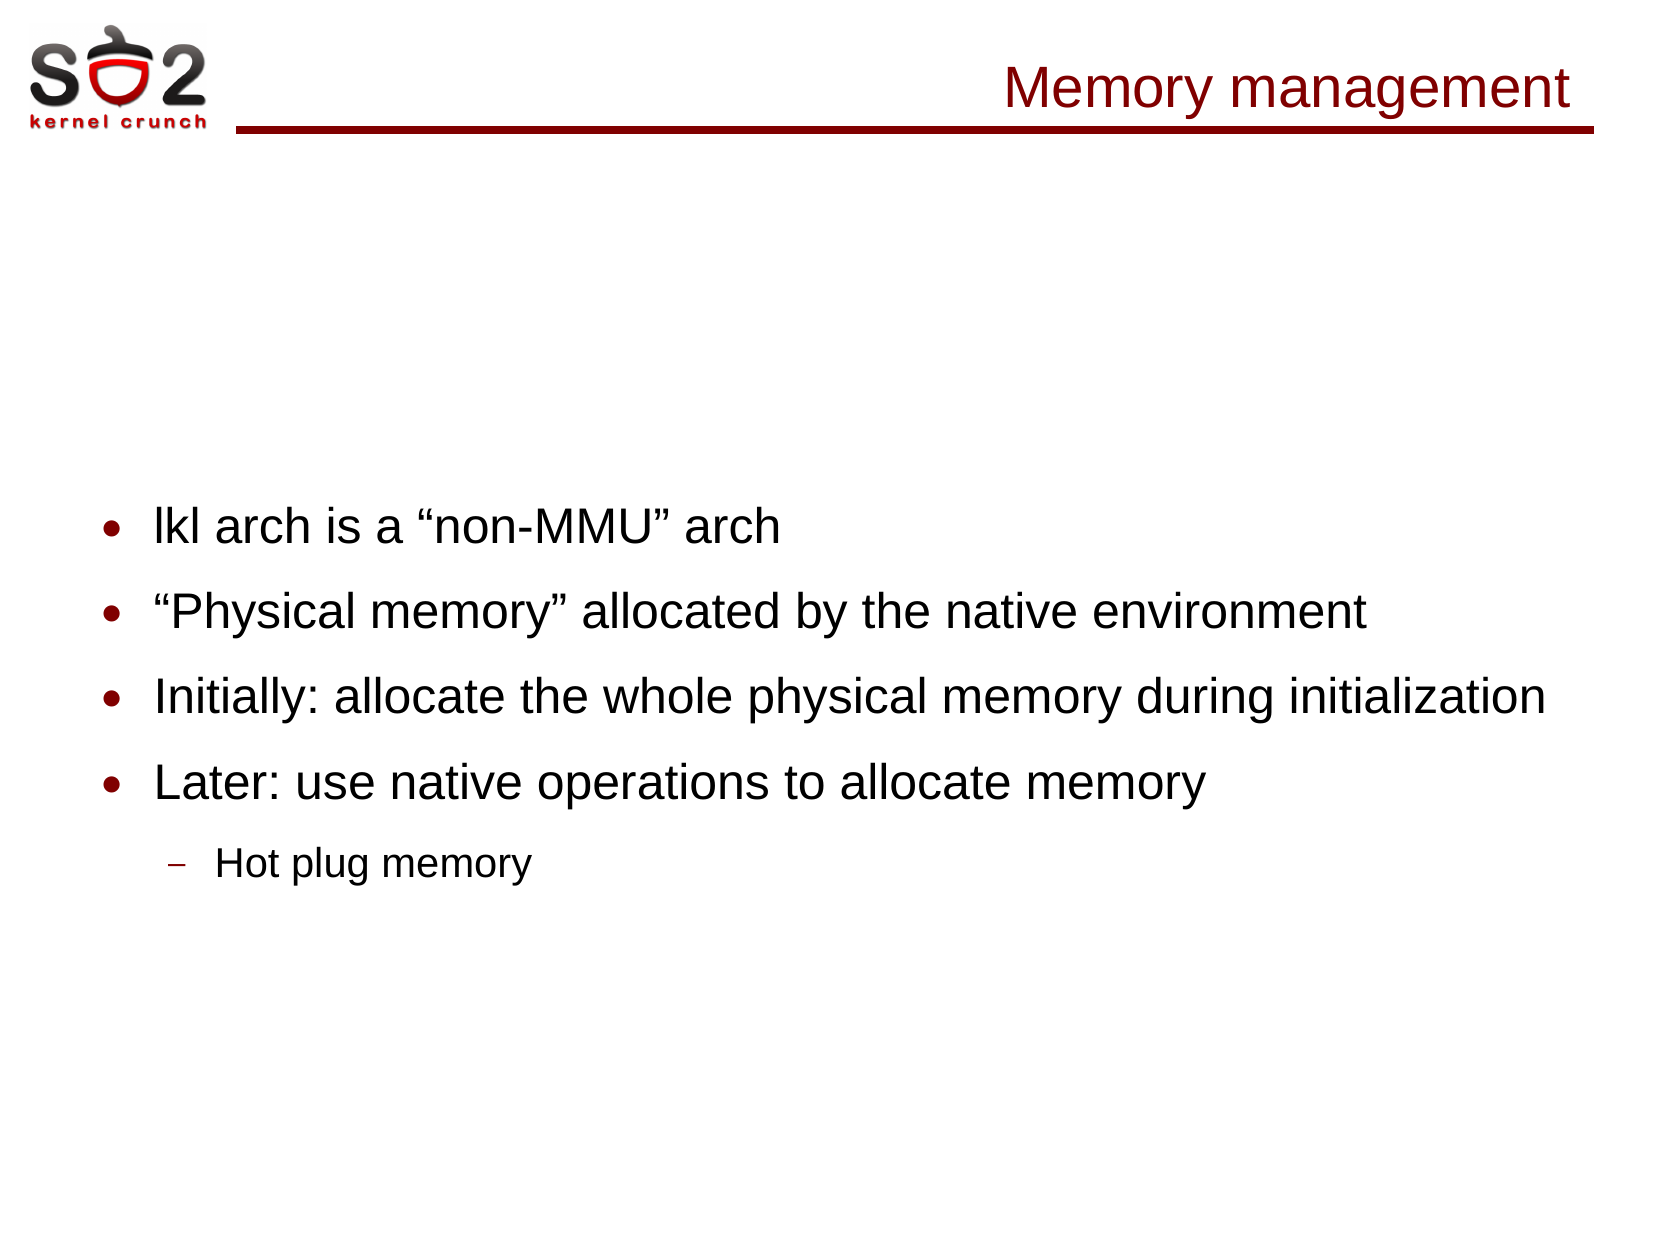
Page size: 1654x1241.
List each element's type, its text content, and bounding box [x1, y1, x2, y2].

list lkl arch is a “non-MMU” arch “Physical memory” allocated by the native environment Initially: allocate the whole physical memory during initialization Later: use native operations to allocate memory Hot plug memory [82, 290, 1571, 1094]
title Memory management [82, 54, 1571, 121]
picture [29, 23, 207, 130]
